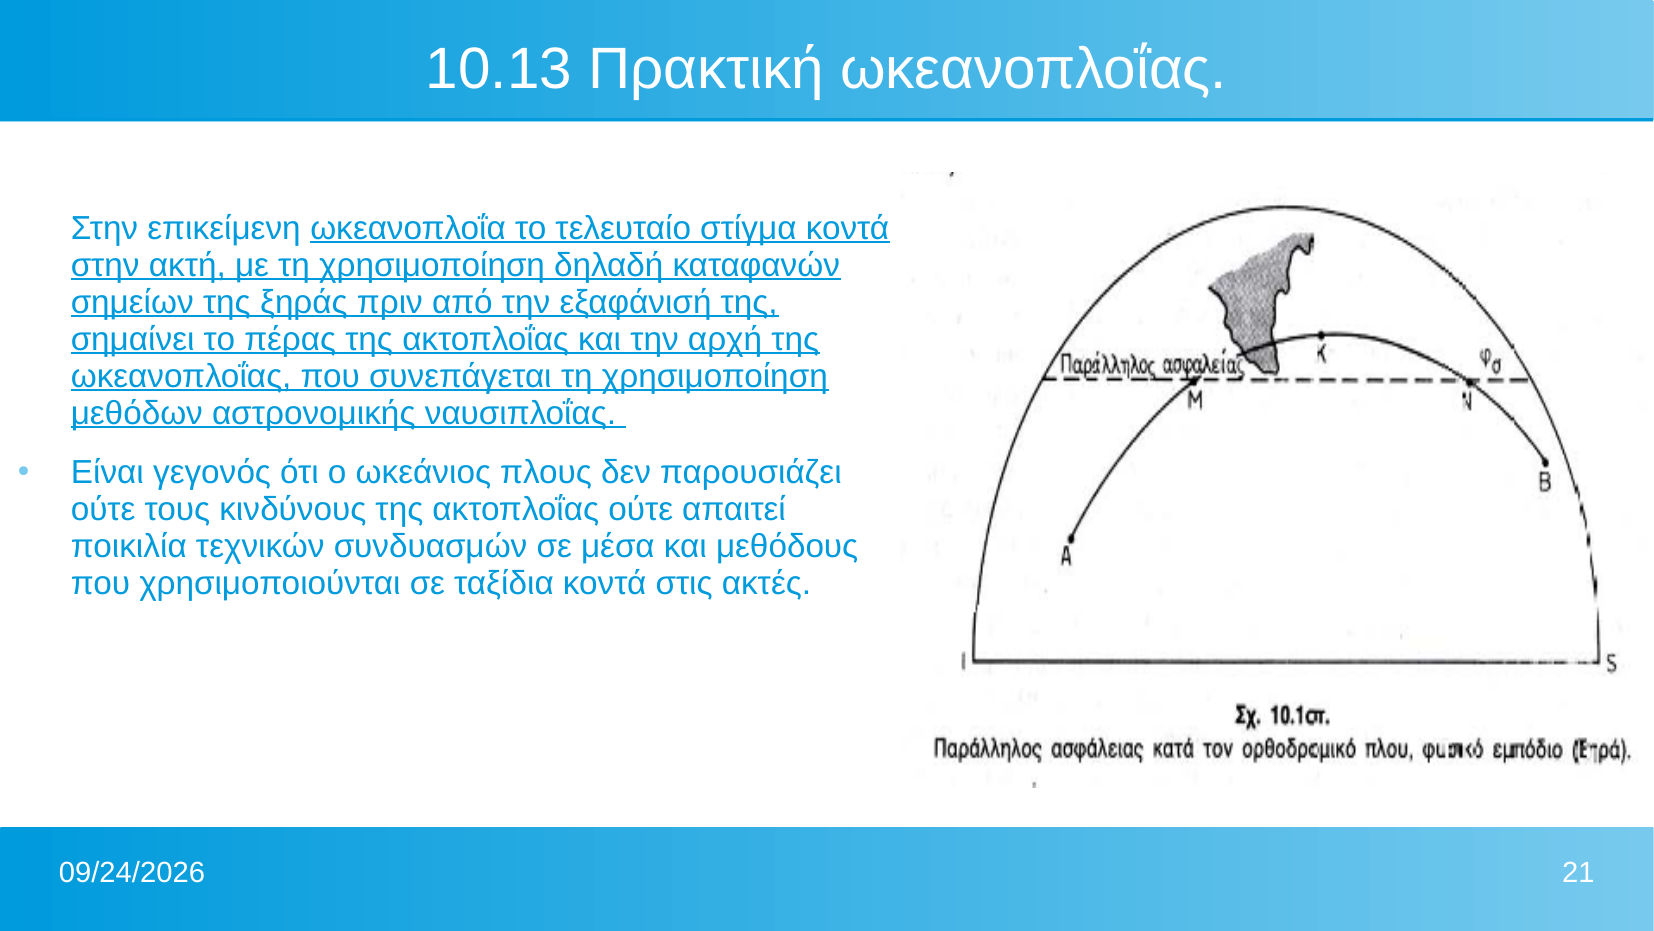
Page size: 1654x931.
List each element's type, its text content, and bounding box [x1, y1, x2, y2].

list Στην επικείμενη ωκεανοπλοΐα το τελευταίο στίγμα κοντά στην ακτή, με τη χρησιμοποίηση δηλαδή καταφανών σημείων της ξηράς πριν από την εξαφάνισή της, σημαίνει το πέρας της ακτοπλοΐας και την αρχή της ωκεανοπλοΐας, που συνεπάγεται τη χρησιμοποίηση μεθόδων αστρονομικής ναυσιπλοΐας. Είναι γεγονός ότι ο ωκεάνιος πλους δεν παρουσιάζει ούτε τους κινδύνους της ακτοπλοΐας ούτε απαιτεί ποικιλία τεχνικών συνδυασμών σε μέσα και μεθόδους που χρησιμοποιούνται σε ταξίδια κοντά στις ακτές. [0, 150, 901, 788]
title 10.13 Πρακτική ωκεανοπλοΐας. [59, 29, 1595, 108]
picture [900, 172, 1651, 788]
